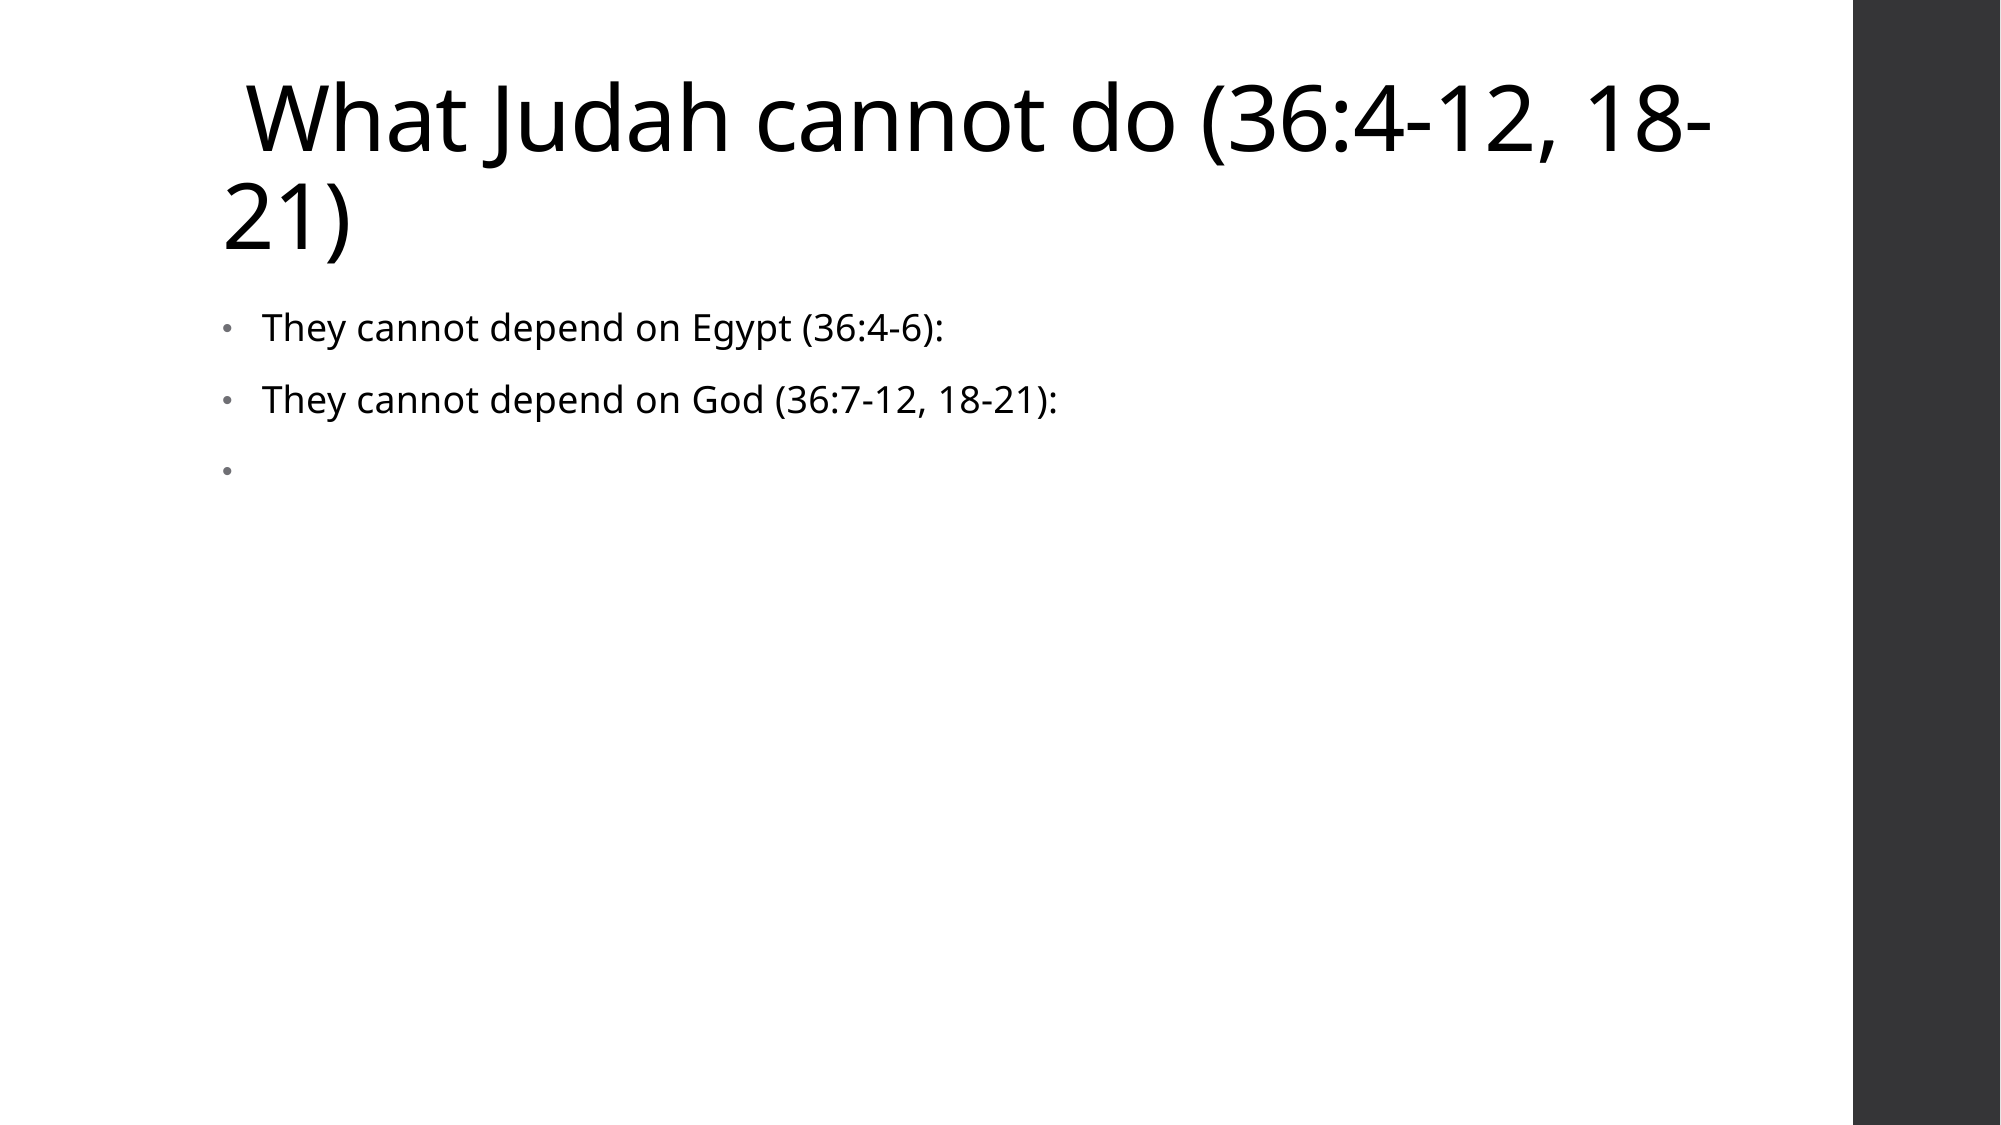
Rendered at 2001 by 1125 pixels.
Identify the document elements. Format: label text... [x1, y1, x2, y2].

list They cannot depend on Egypt (36:4-6): They cannot depend on God (36:7-12, 18-21): [206, 299, 1617, 1014]
title What Judah cannot do (36:4-12, 18-21) [206, 60, 1797, 278]
